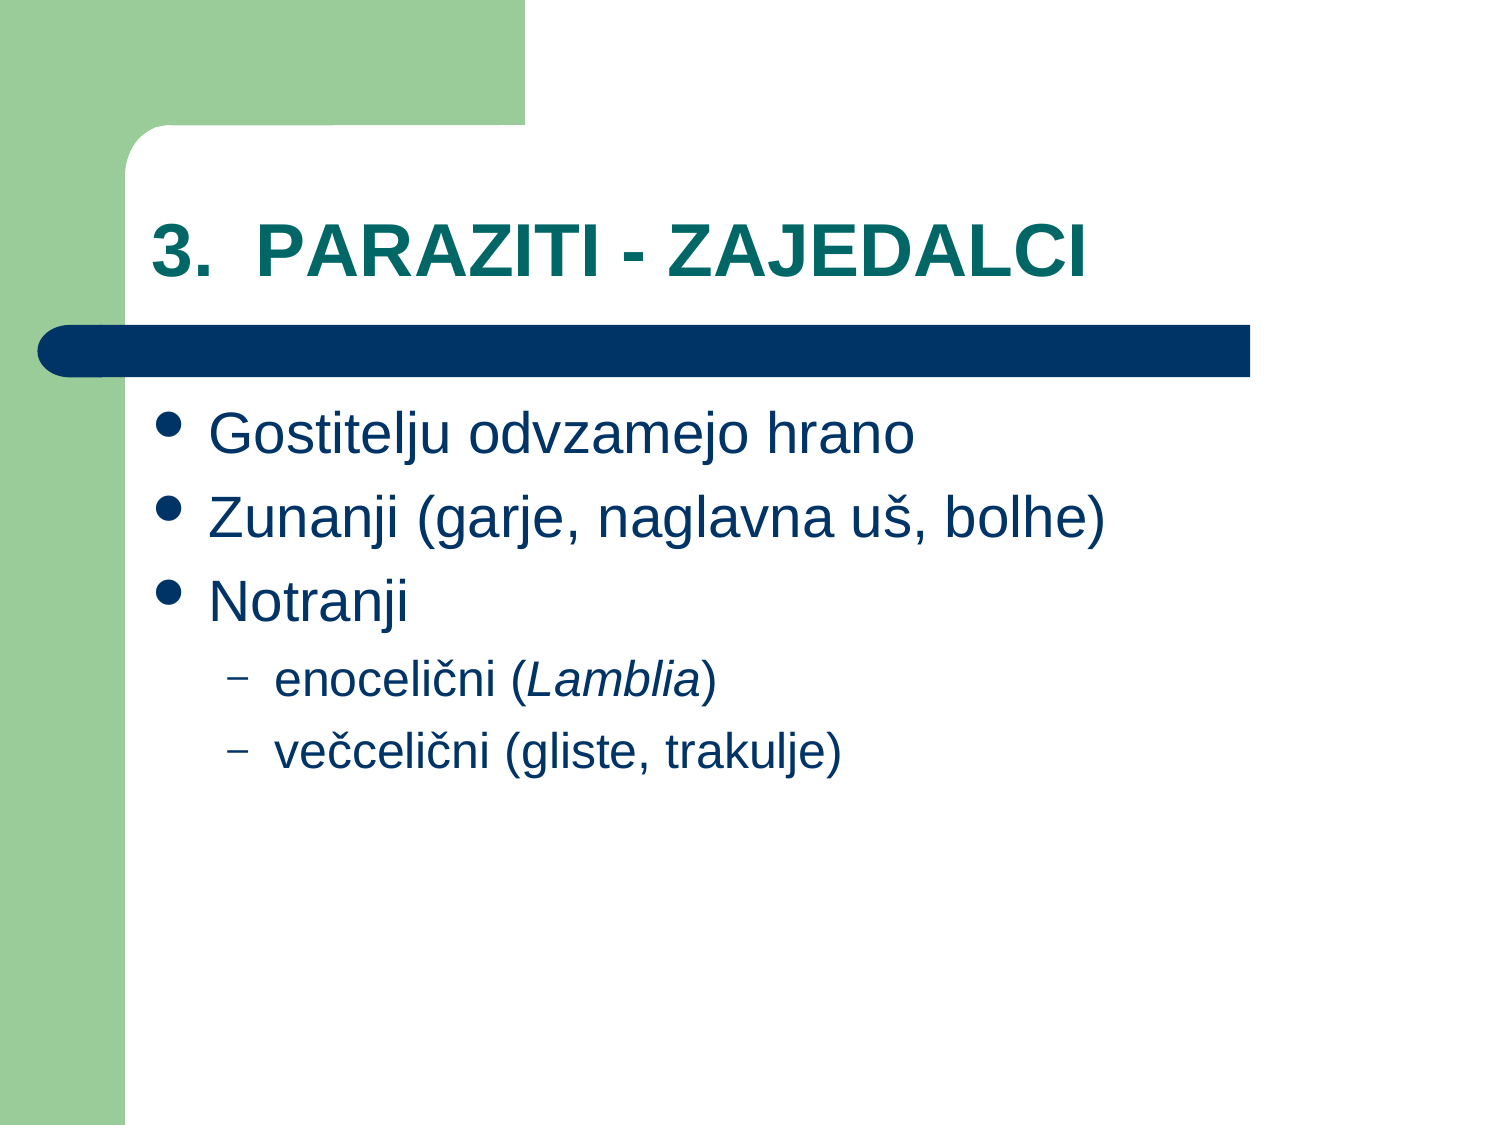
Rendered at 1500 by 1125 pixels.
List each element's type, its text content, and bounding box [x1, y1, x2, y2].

title 3. PARAZITI - ZAJEDALCI [136, 136, 1414, 301]
list Gostitelju odvzamejo hrano Zunanji (garje, naglavna uš, bolhe) Notranji enocelični (Lamblia) večcelični (gliste, trakulje) [137, 387, 1400, 999]
